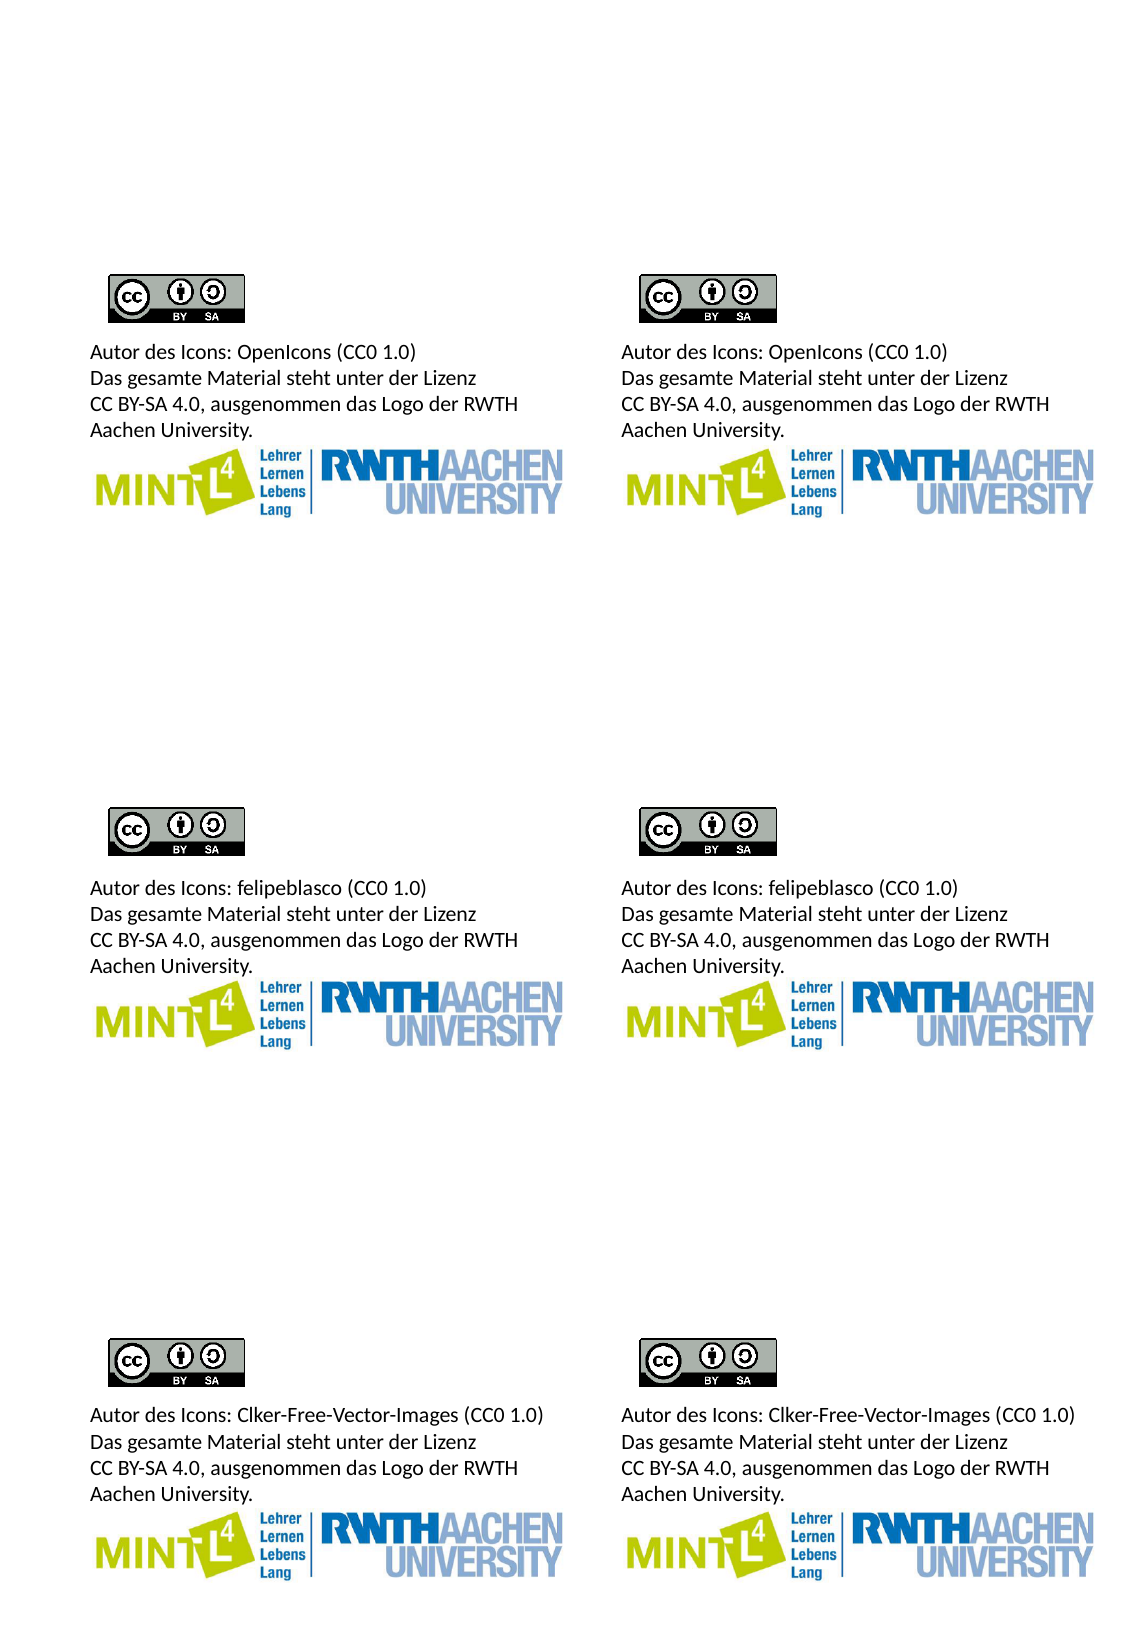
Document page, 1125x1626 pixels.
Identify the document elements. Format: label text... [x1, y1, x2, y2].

picture [639, 274, 777, 323]
picture [639, 807, 777, 856]
text_box Autor des Icons: felipeblasco (CC0 1.0) Das gesamte Material steht unter der Lizenz CC BY-SA 4.0, ausgenommen das Logo der RWTH Aachen University. [75, 865, 594, 988]
picture [108, 274, 245, 323]
picture [623, 1515, 1095, 1583]
text_box Autor des Icons: felipeblasco (CC0 1.0) Das gesamte Material steht unter der Lizenz CC BY-SA 4.0, ausgenommen das Logo der RWTH Aachen University. [606, 865, 1125, 988]
picture [92, 452, 564, 520]
picture [623, 452, 1095, 520]
text_box Autor des Icons: Clker-Free-Vector-Images (CC0 1.0) Das gesamte Material steht unter der Lizenz CC BY-SA 4.0, ausgenommen das Logo der RWTH Aachen University. [606, 1393, 1125, 1515]
picture [92, 988, 564, 1052]
picture [639, 1338, 777, 1387]
picture [623, 988, 1095, 1052]
picture [108, 1338, 245, 1387]
picture [92, 1515, 564, 1583]
text_box Autor des Icons: OpenIcons (CC0 1.0) Das gesamte Material steht unter der Lizenz CC BY-SA 4.0, ausgenommen das Logo der RWTH Aachen University. [606, 330, 1125, 452]
text_box Autor des Icons: OpenIcons (CC0 1.0) Das gesamte Material steht unter der Lizenz CC BY-SA 4.0, ausgenommen das Logo der RWTH Aachen University. [75, 330, 594, 452]
picture [108, 807, 245, 856]
text_box Autor des Icons: Clker-Free-Vector-Images (CC0 1.0) Das gesamte Material steht unter der Lizenz CC BY-SA 4.0, ausgenommen das Logo der RWTH Aachen University. [75, 1393, 594, 1515]
